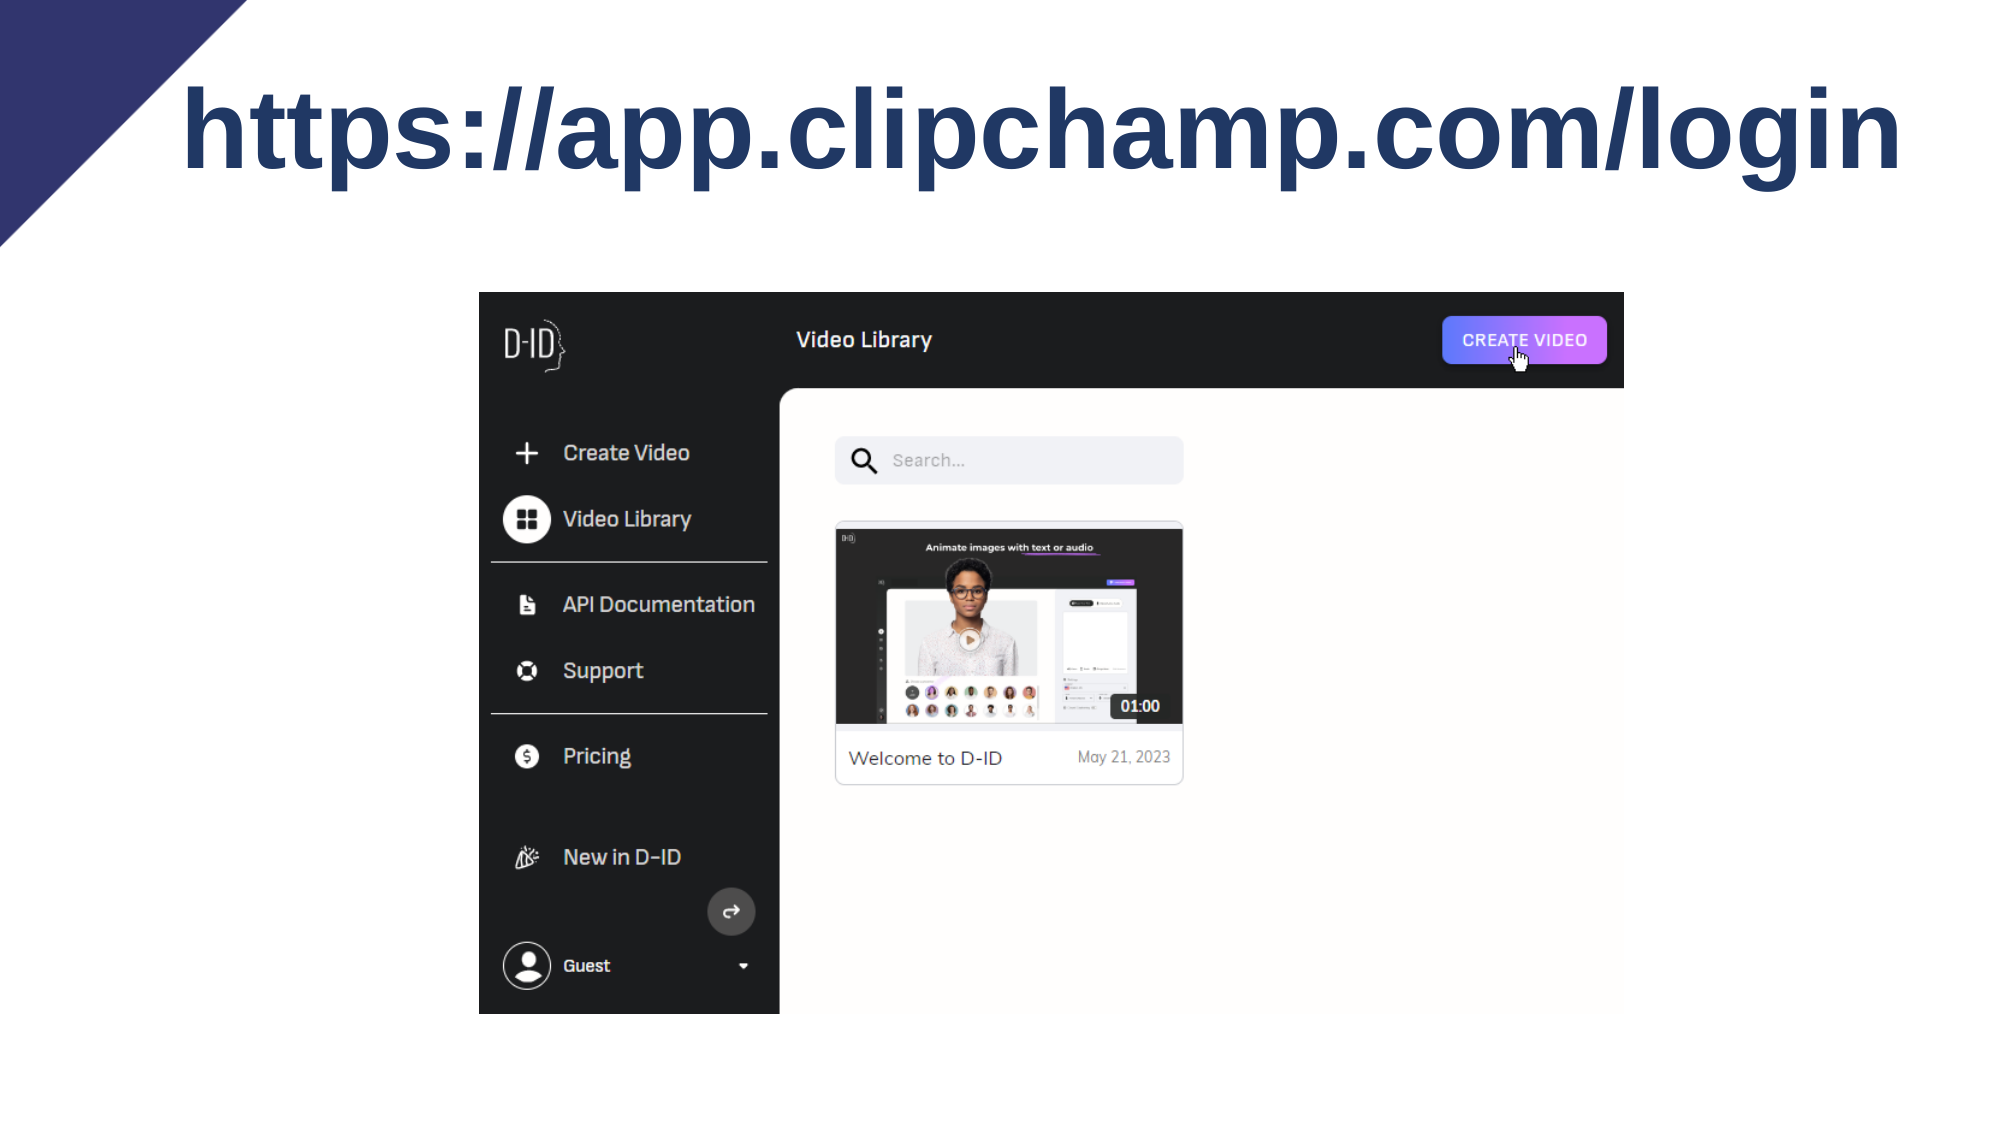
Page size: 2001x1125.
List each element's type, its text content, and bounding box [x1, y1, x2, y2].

picture [0, 0, 2001, 1125]
title https://app.clipchamp.com/login [165, 34, 1938, 231]
